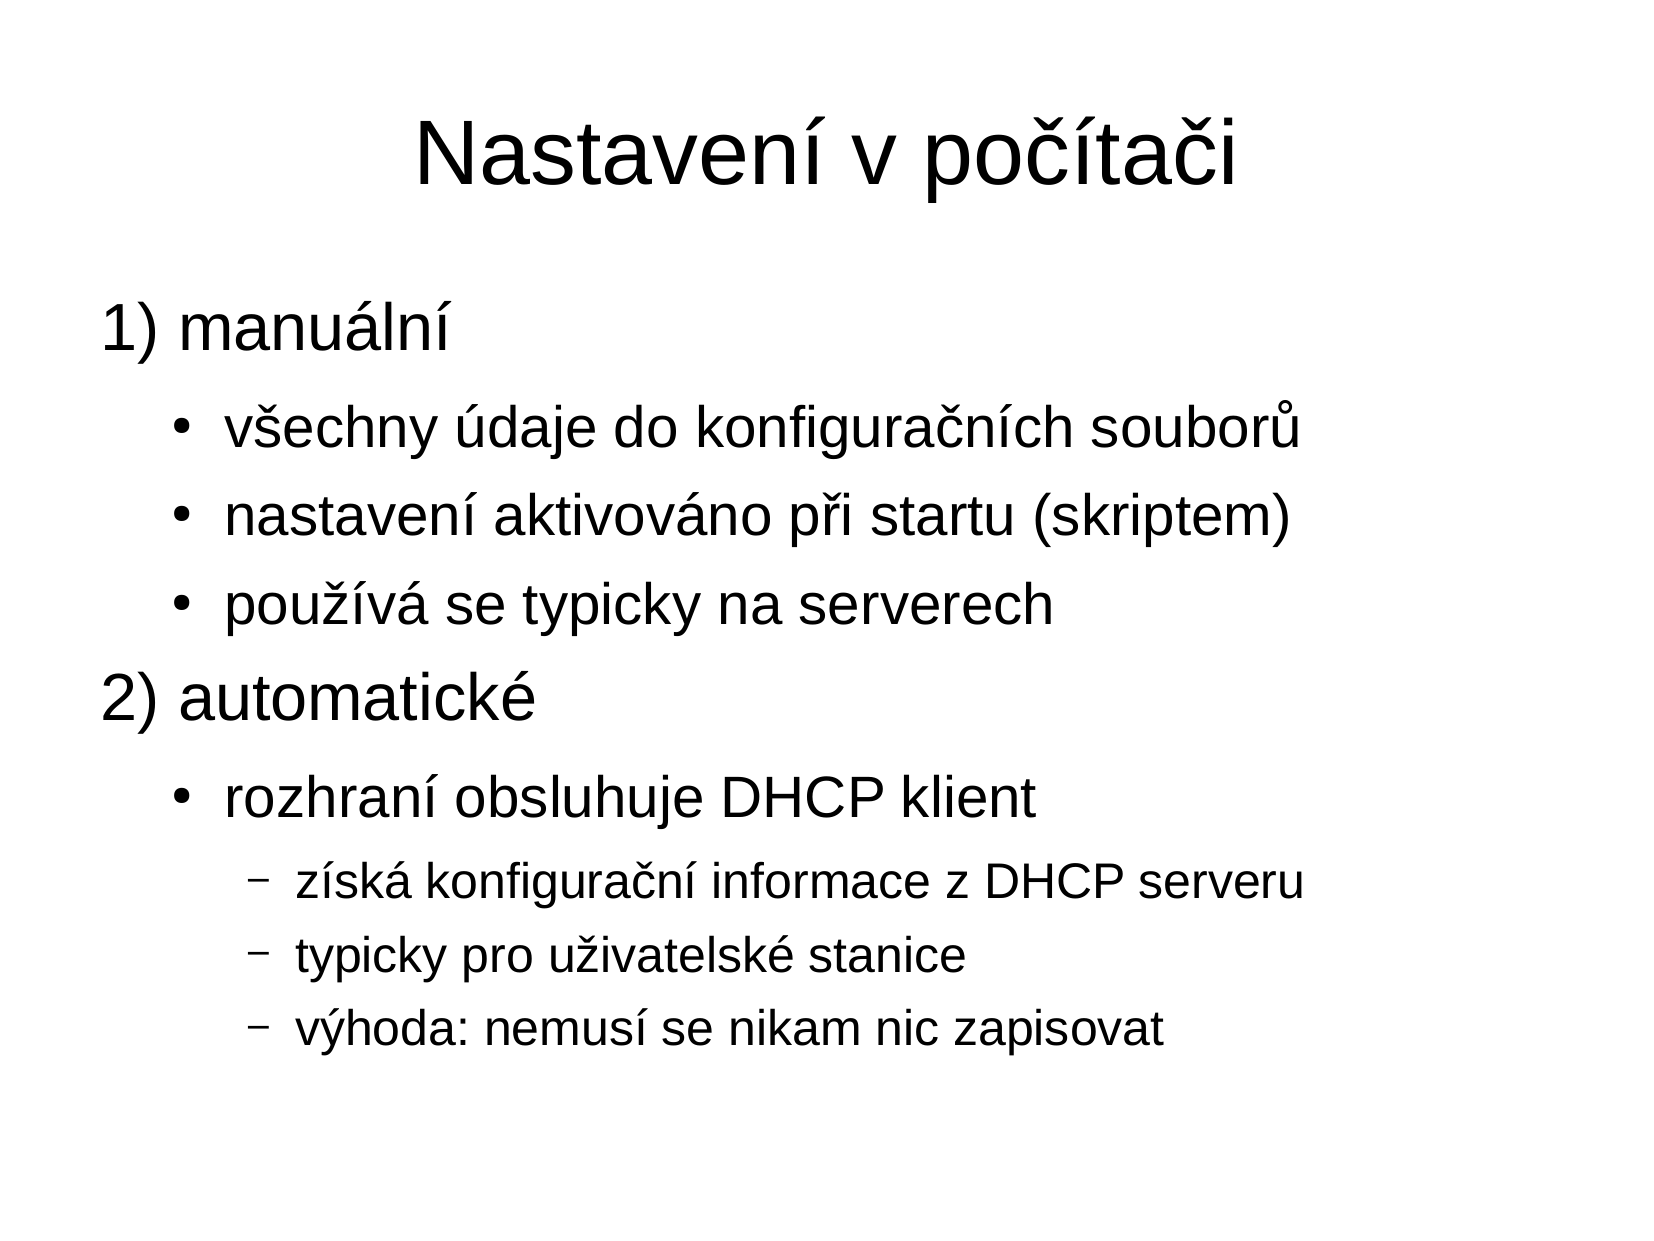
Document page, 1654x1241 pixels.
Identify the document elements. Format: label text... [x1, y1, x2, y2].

title Nastavení v počítači [82, 56, 1571, 250]
list manuální všechny údaje do konfiguračních souborů nastavení aktivováno při startu (skriptem) používá se typicky na serverech automatické rozhraní obsluhuje DHCP klient získá konfigurační informace z DHCP serveru typicky pro uživatelské stanice výhoda: nemusí se nikam nic zapisovat [82, 290, 1571, 1094]
